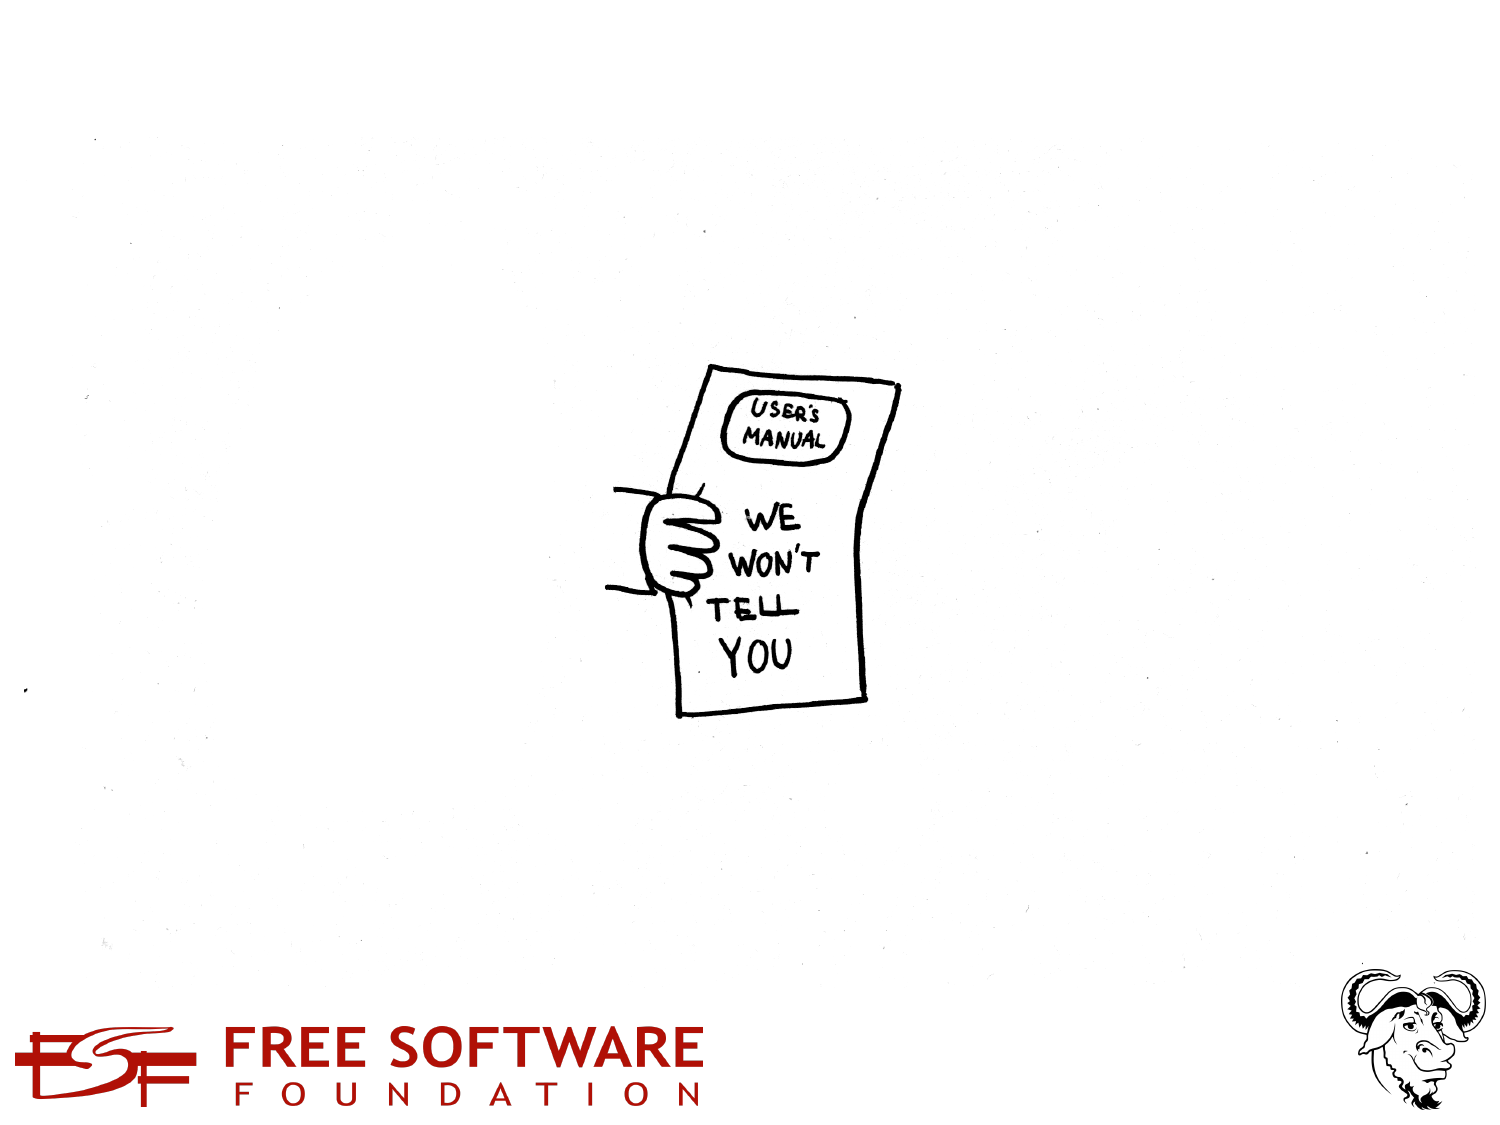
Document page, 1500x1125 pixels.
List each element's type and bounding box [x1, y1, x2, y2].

picture [24, 137, 1486, 1110]
picture [15, 1026, 703, 1107]
